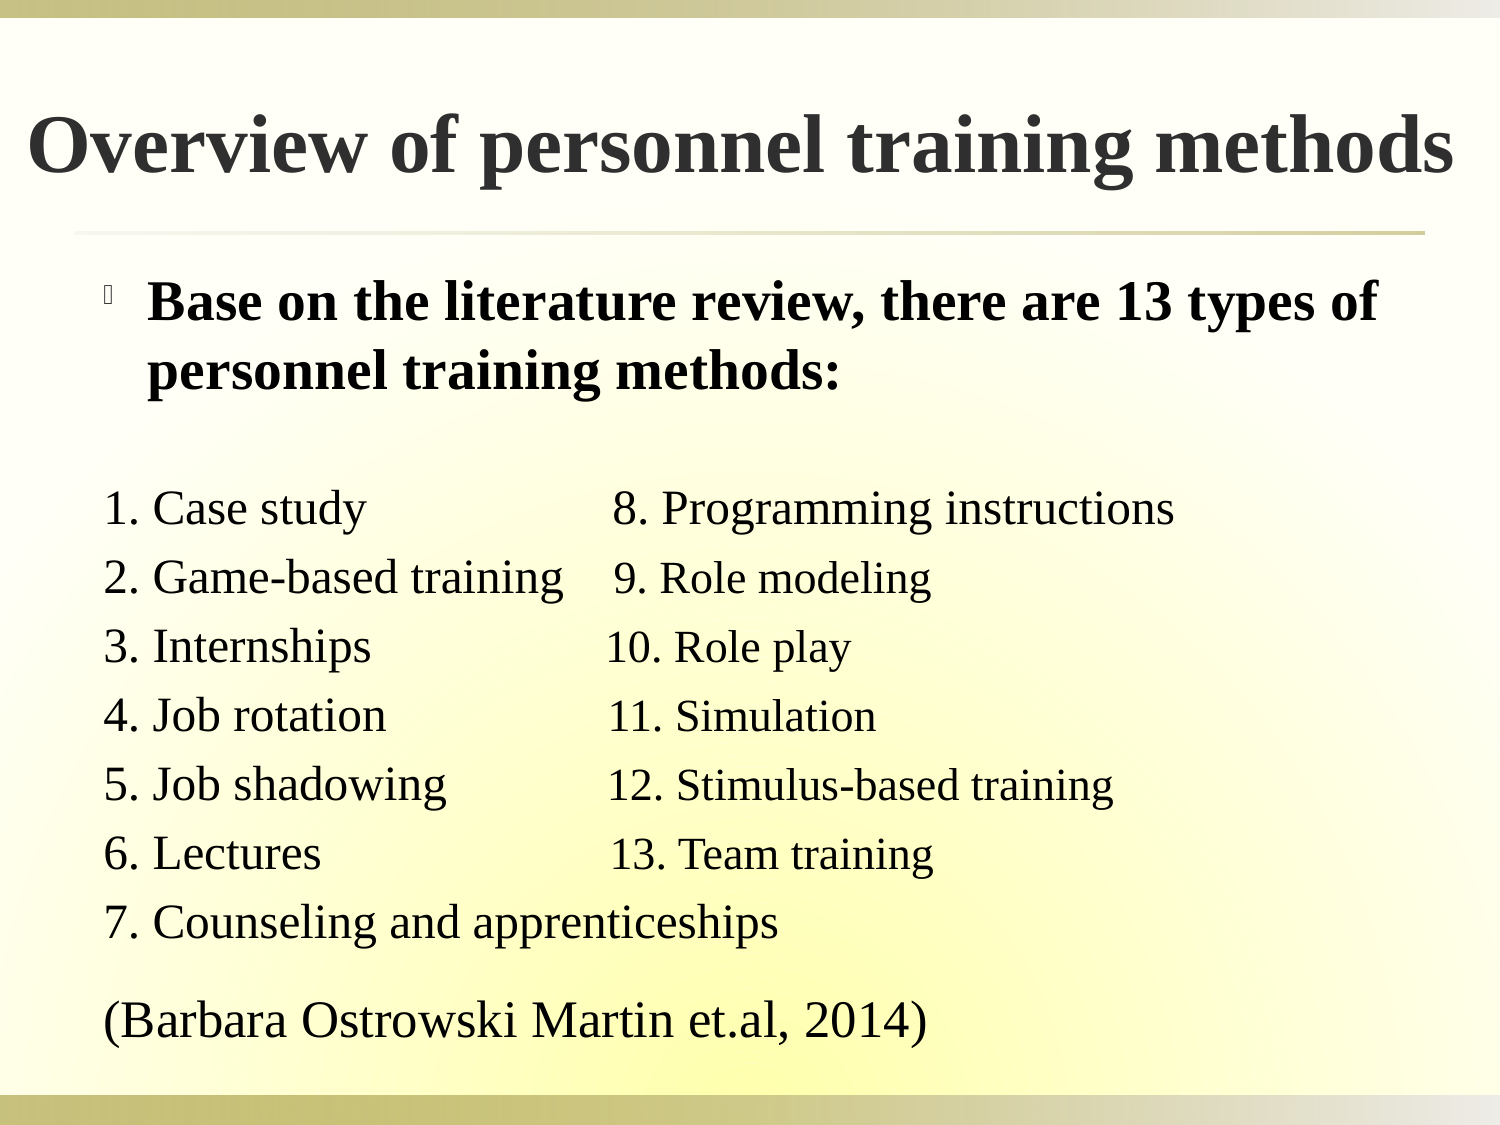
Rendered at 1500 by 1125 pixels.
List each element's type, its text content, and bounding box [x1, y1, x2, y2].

list Base on the literature review, there are 13 types of personnel training methods: 1. Case study 8. Programming instructions 2. Game-based training 9. Role modeling 3. Internships 10. Role play 4. Job rotation 11. Simulation 5. Job shadowing 12. Stimulus-based training 6. Lectures 13. Team training 7. Counseling and apprenticeships (Barbara Ostrowski Martin et.al, 2014) [88, 255, 1439, 1064]
title Overview of personnel training methods [0, 45, 1500, 233]
